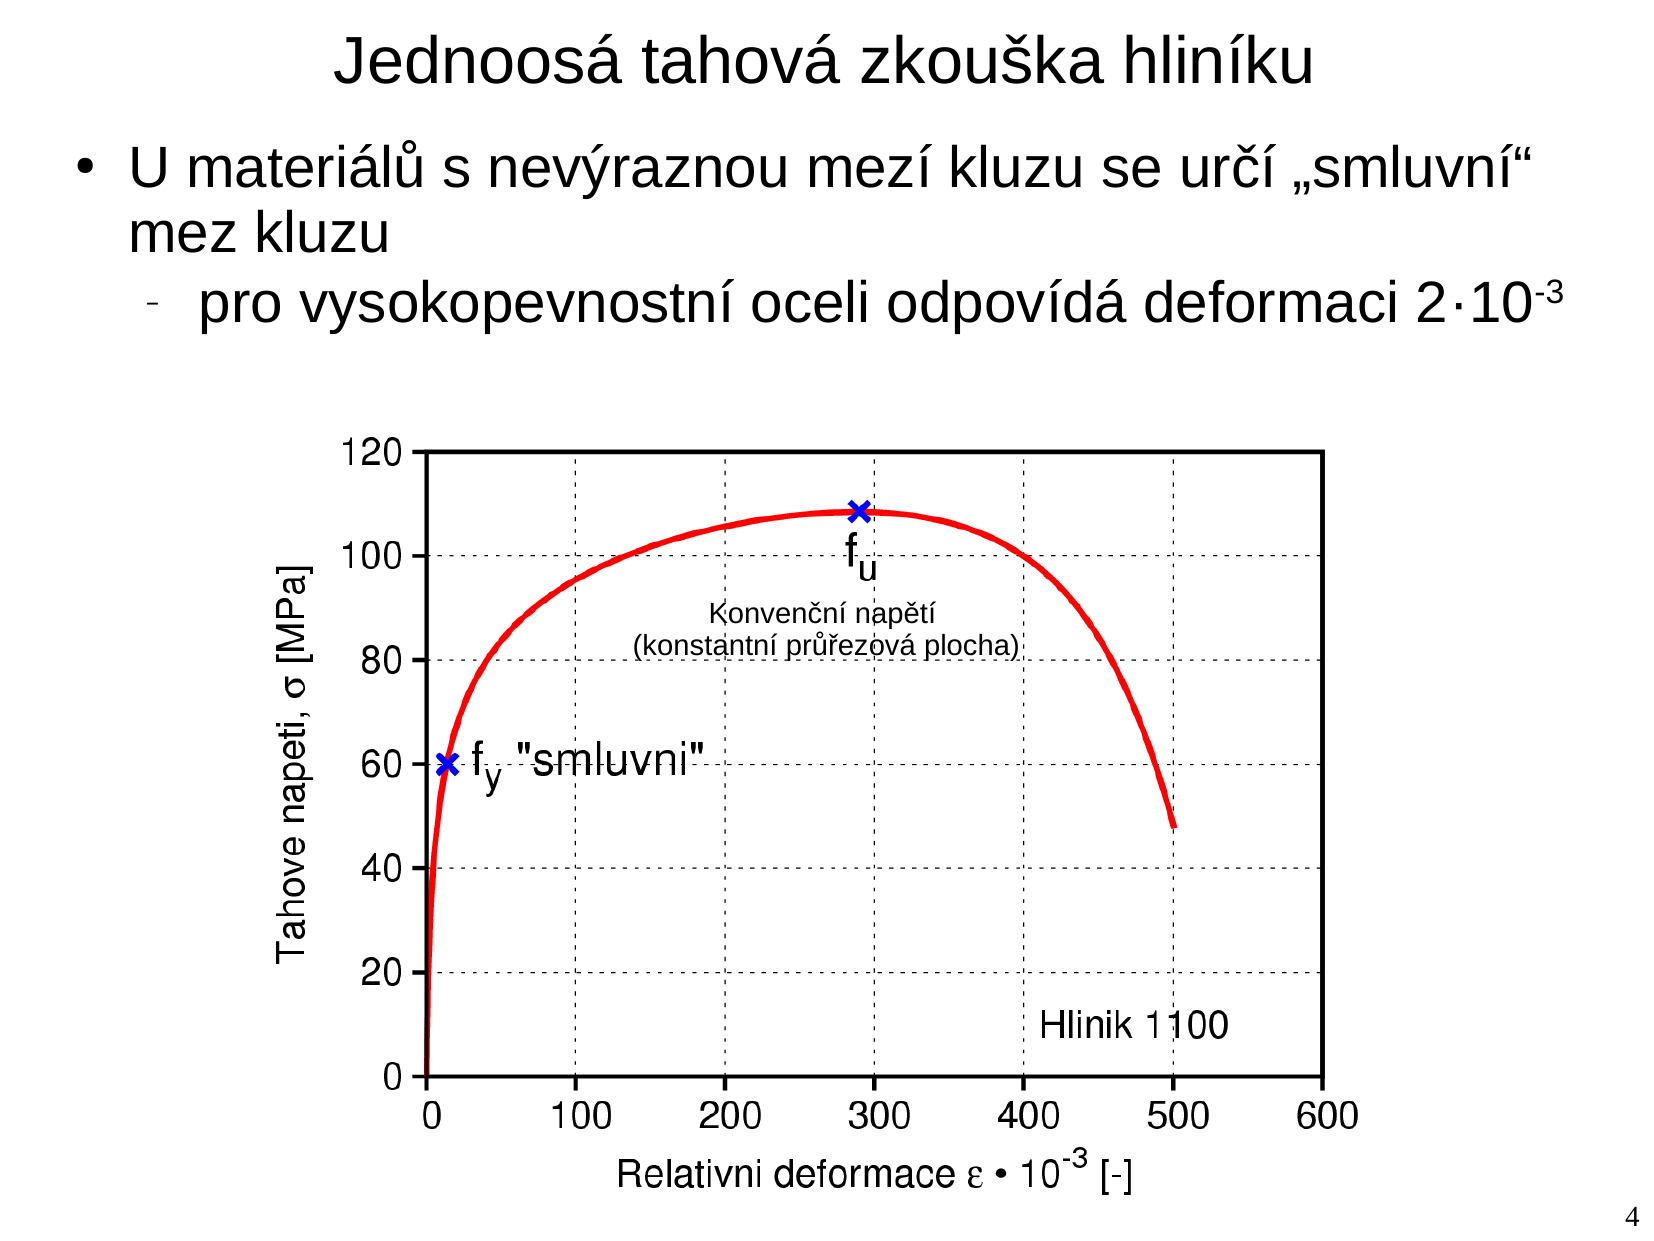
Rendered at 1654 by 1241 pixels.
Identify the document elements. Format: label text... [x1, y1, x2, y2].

picture [214, 953, 1378, 1238]
text_box Konvenční napětí (konstantní průřezová plocha) [601, 589, 1052, 678]
list U materiálů s nevýraznou mezí kluzu se určí „smluvní“ mez kluzu pro vysokopevnostní oceli odpovídá deformaci 2·10-3 [57, 134, 1608, 953]
title Jednoosá tahová zkouška hliníku [37, 8, 1613, 113]
